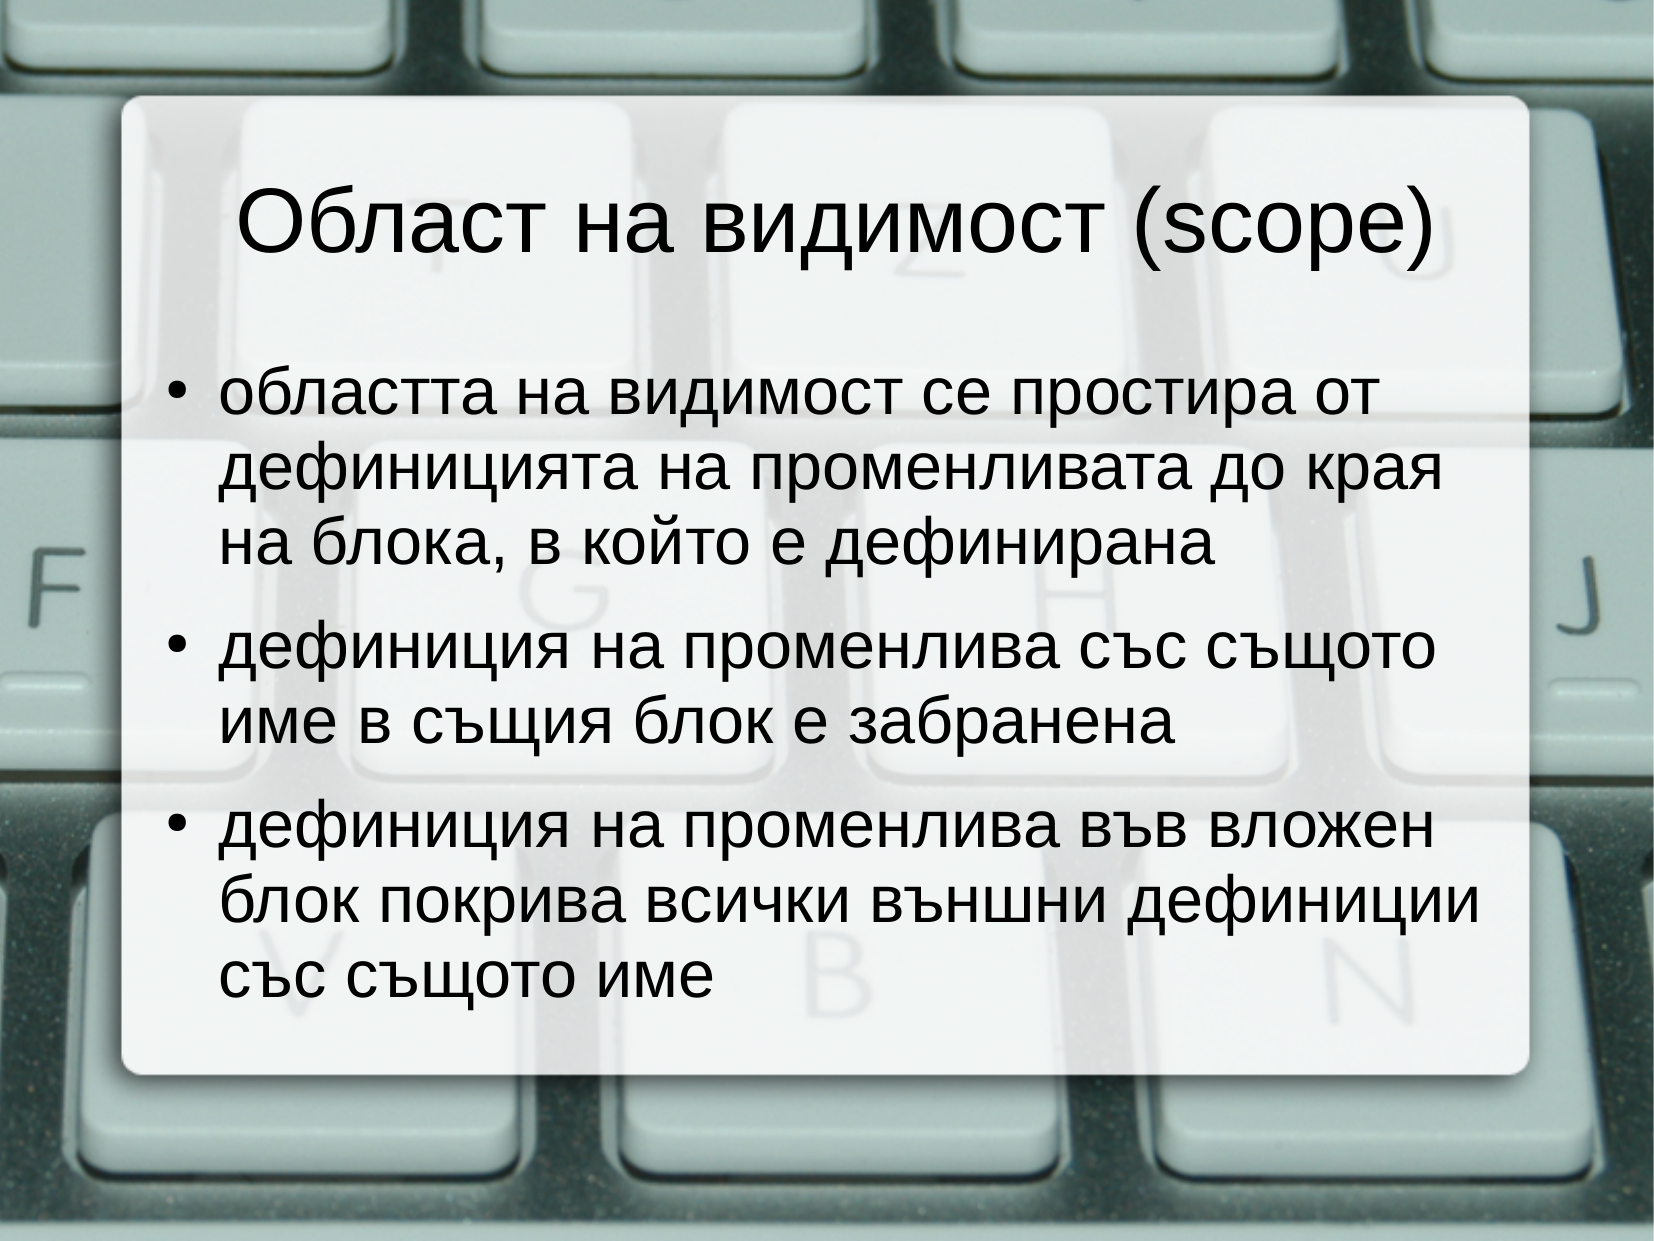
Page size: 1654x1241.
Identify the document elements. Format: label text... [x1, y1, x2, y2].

title Област на видимост (scope) [135, 117, 1506, 325]
list областта на видимост се простира от дефиницията на променливата до края на блока, в който е дефинирана дефиниция на променлива със същото име в същия блок е забранена дефиниция на променлива във вложен блок покрива всички външни дефиниции със същото име [147, 354, 1506, 1074]
picture [0, 0, 1654, 1241]
